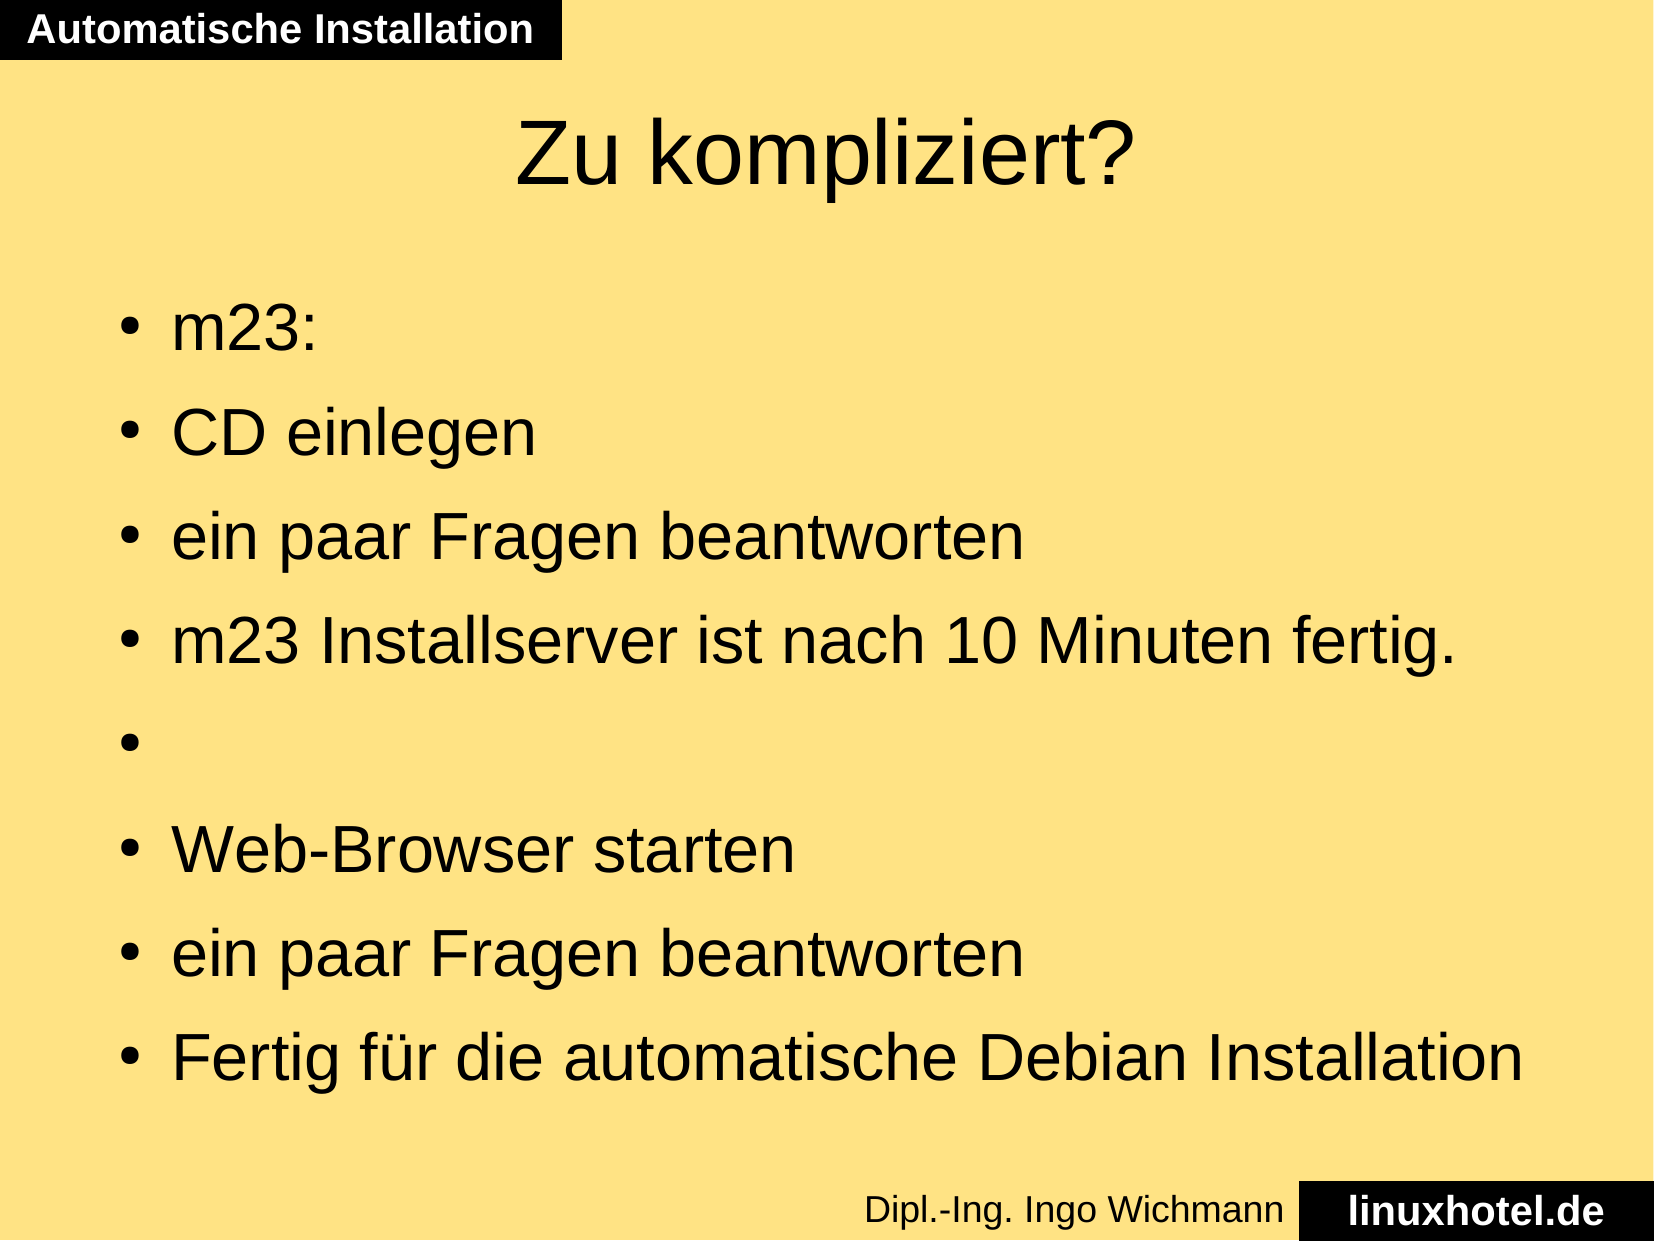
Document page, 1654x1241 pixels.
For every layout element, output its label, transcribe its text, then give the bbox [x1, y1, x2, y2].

text_box Dipl.-Ing. Ingo Wichmann [849, 1181, 1300, 1238]
list m23: CD einlegen ein paar Fragen beantworten m23 Installserver ist nach 10 Minuten fertig. Web-Browser starten ein paar Fragen beantworten Fertig für die automatische Debian Installation [82, 290, 1571, 1096]
title Zu kompliziert? [82, 49, 1571, 257]
text_box Automatische Installation [0, 0, 562, 60]
text_box linuxhotel.de [1299, 1181, 1654, 1241]
